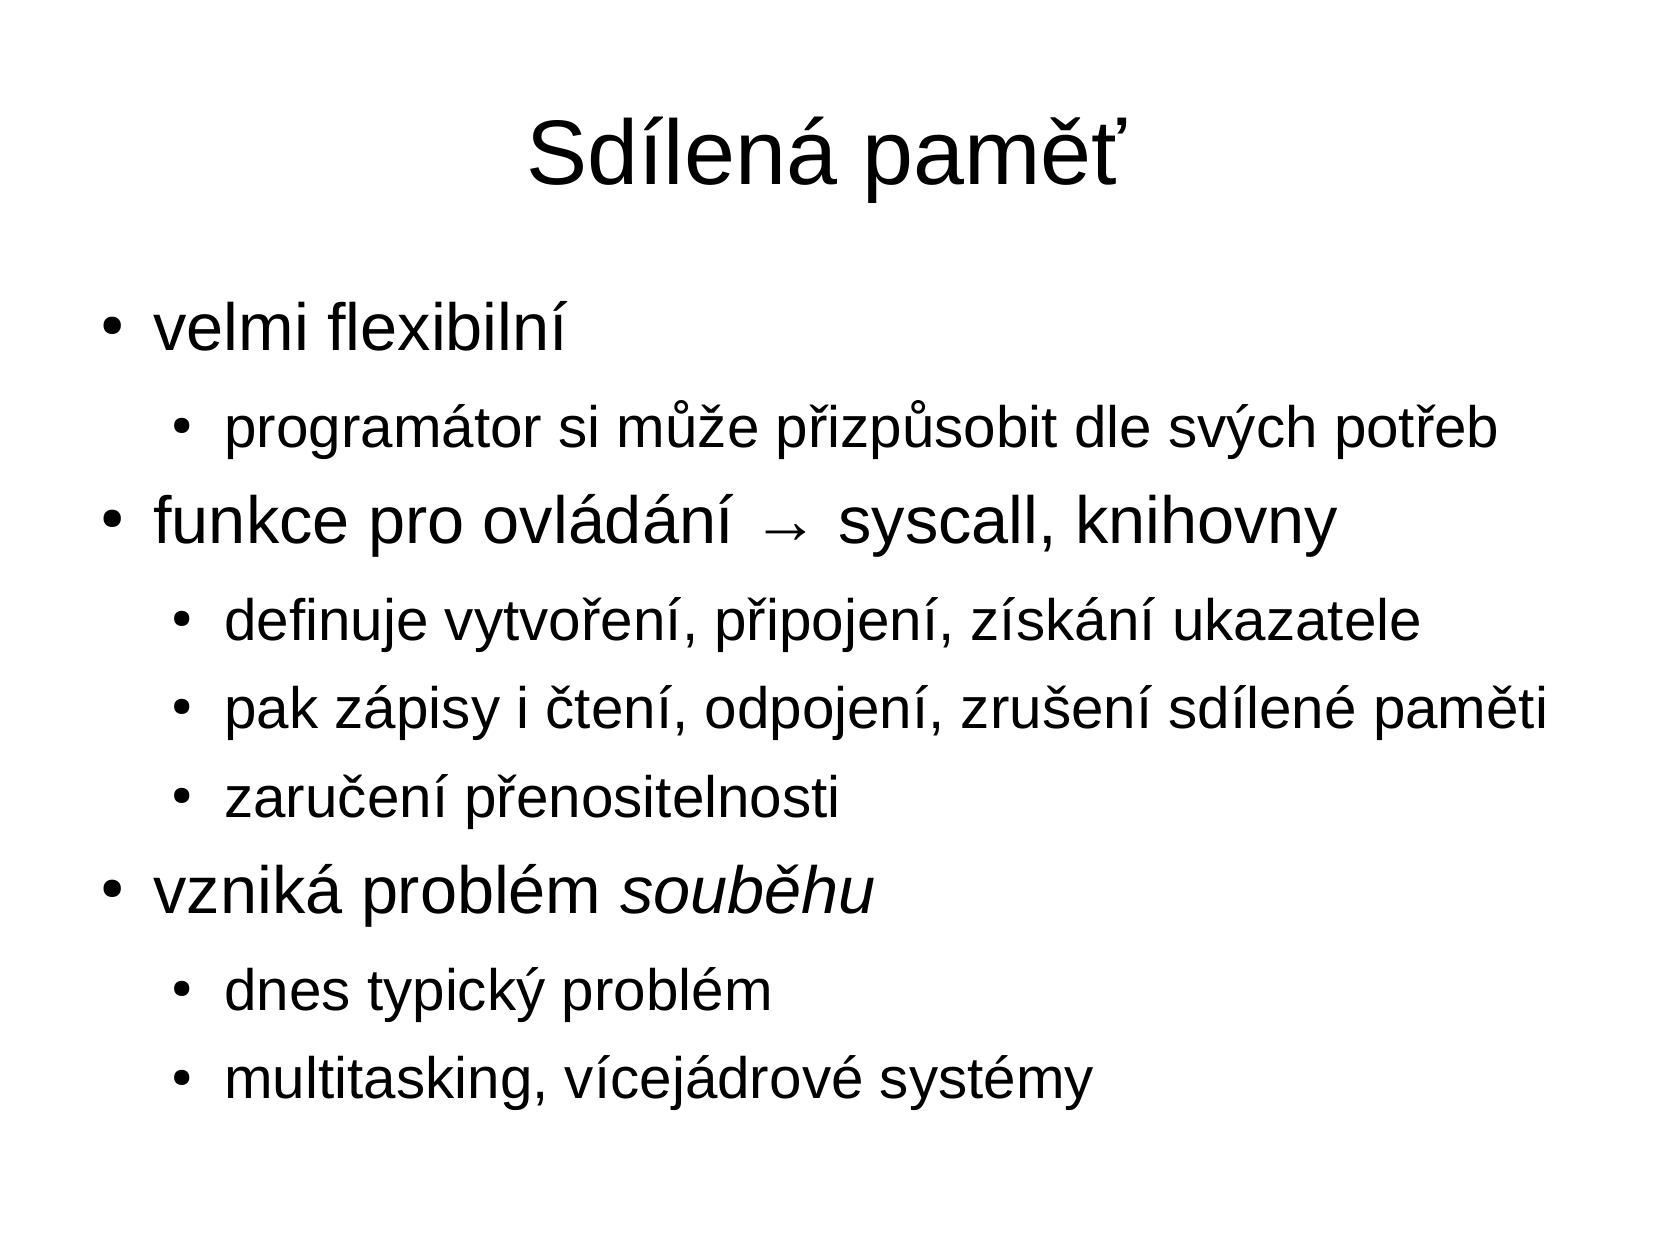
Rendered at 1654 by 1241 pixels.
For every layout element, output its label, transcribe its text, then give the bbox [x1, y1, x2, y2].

list velmi flexibilní programátor si může přizpůsobit dle svých potřeb funkce pro ovládání → syscall, knihovny definuje vytvoření, připojení, získání ukazatele pak zápisy i čtení, odpojení, zrušení sdílené paměti zaručení přenositelnosti vzniká problém souběhu dnes typický problém multitasking, vícejádrové systémy [82, 290, 1571, 1112]
title Sdílená paměť [82, 56, 1571, 250]
